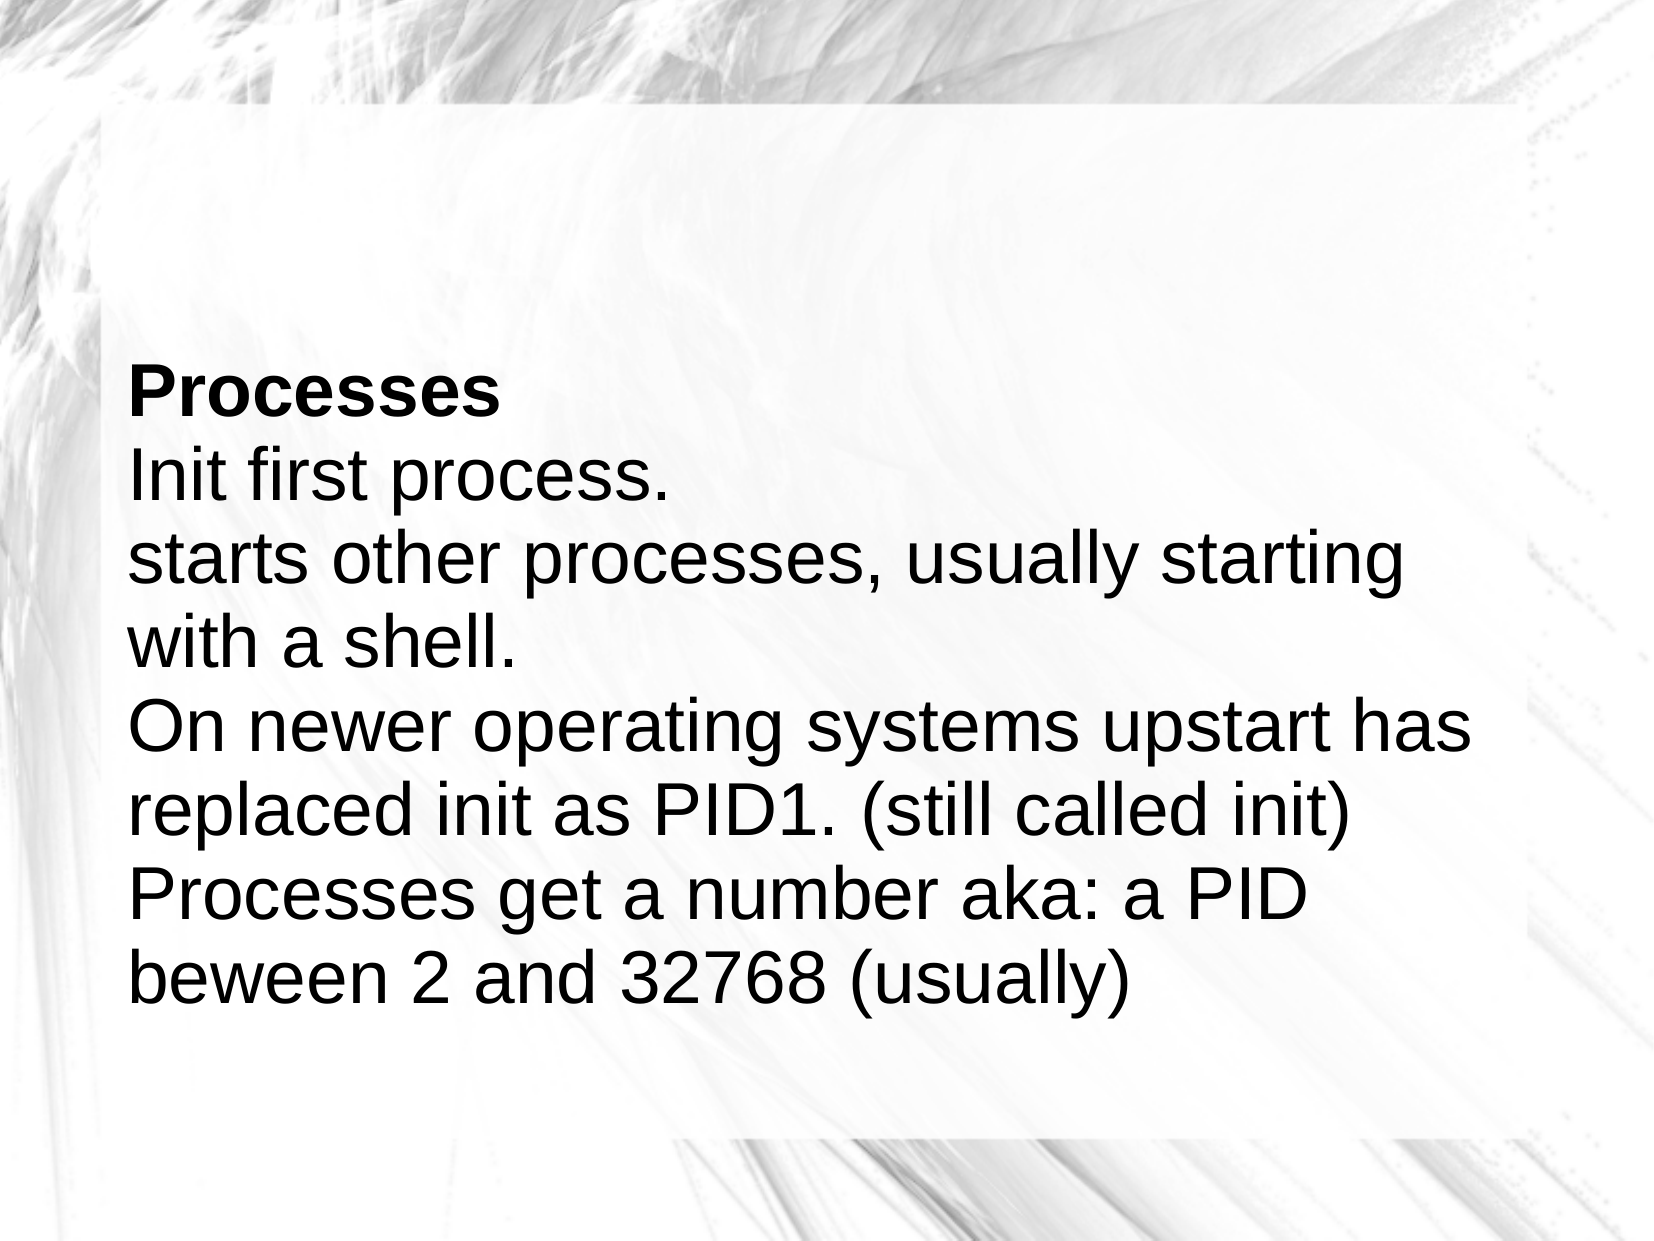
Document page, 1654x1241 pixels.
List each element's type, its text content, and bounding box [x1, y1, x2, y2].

picture [0, 0, 1654, 1241]
text_box Processes Init first process. starts other processes, usually starting with a shell. On newer operating systems upstart has replaced init as PID1. (still called init) Processes get a number aka: a PID beween 2 and 32768 (usually) [112, 340, 1538, 1013]
